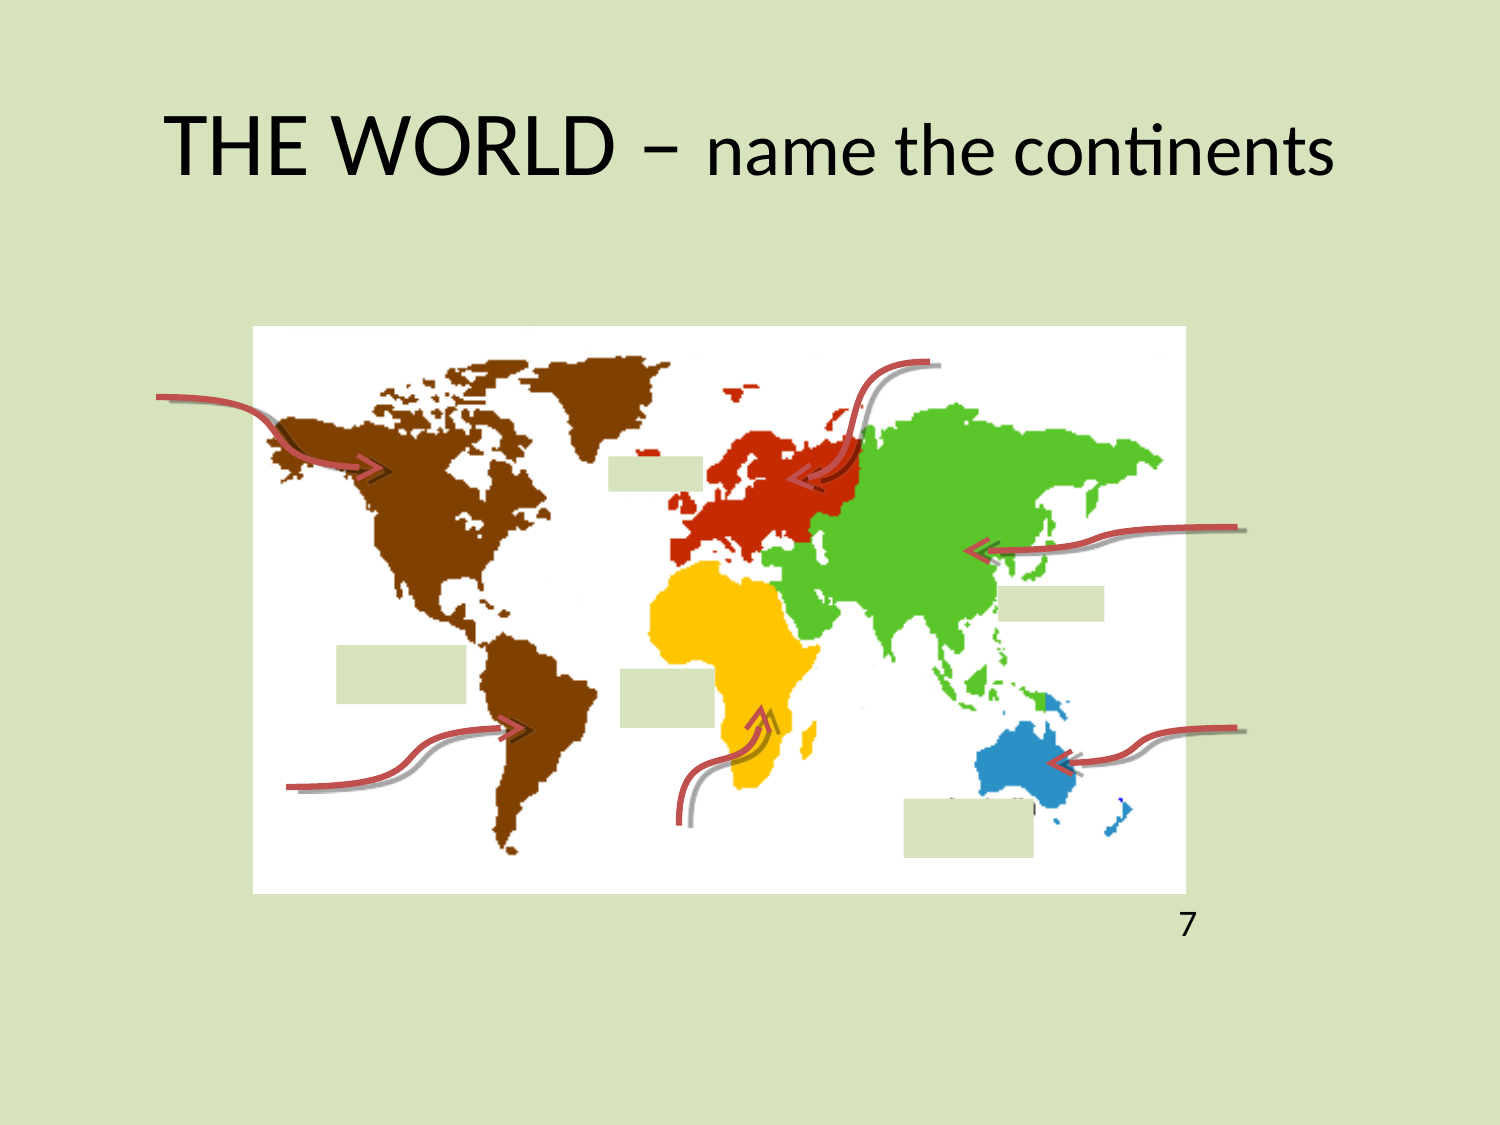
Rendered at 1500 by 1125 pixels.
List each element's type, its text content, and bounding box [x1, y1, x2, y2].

title THE WORLD – name the continents [75, 45, 1426, 233]
text_box 7 [1163, 891, 1500, 953]
text_box [253, 326, 1186, 894]
